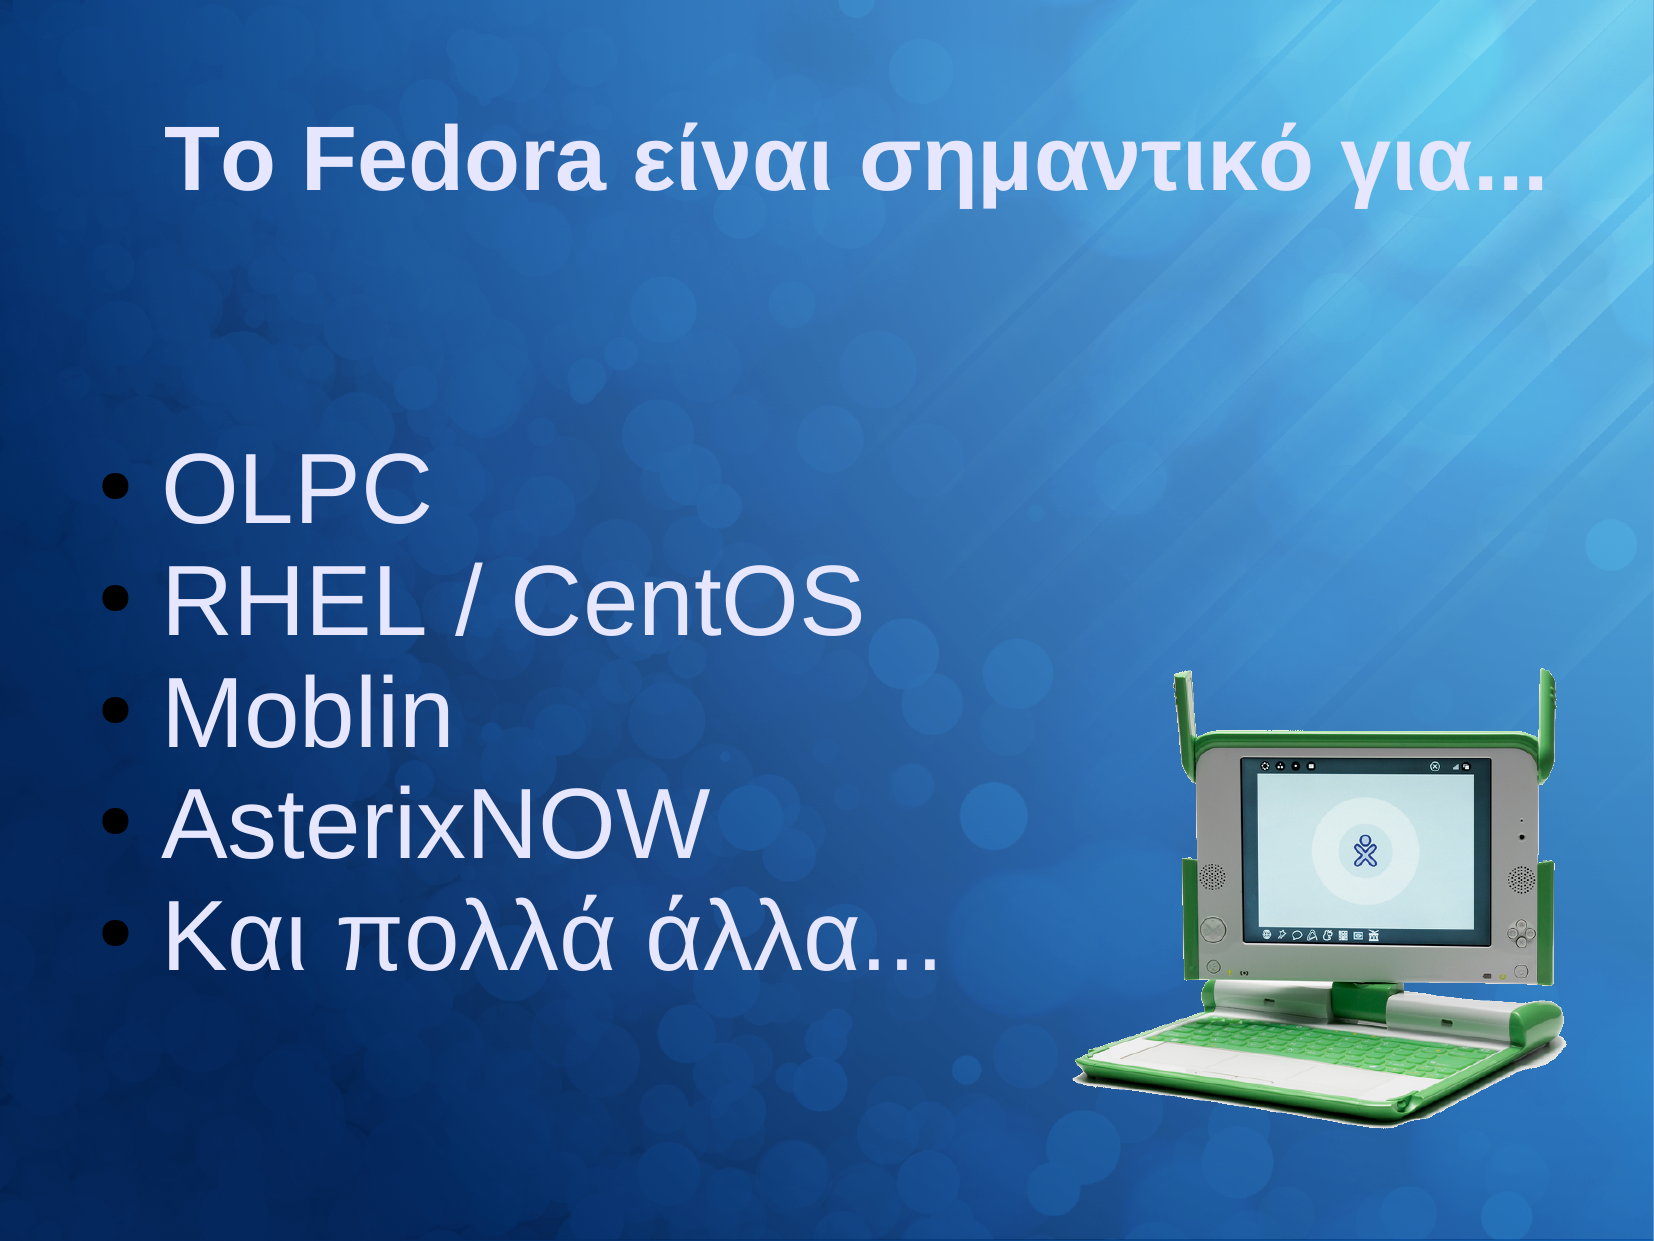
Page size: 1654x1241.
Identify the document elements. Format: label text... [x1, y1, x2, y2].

picture [0, 0, 1654, 1241]
text_box Το Fedora είναι σημαντικό για... OLPC RHEL / CentOS Moblin AsterixNOW Και πολλά άλλα... [97, 92, 1586, 1007]
